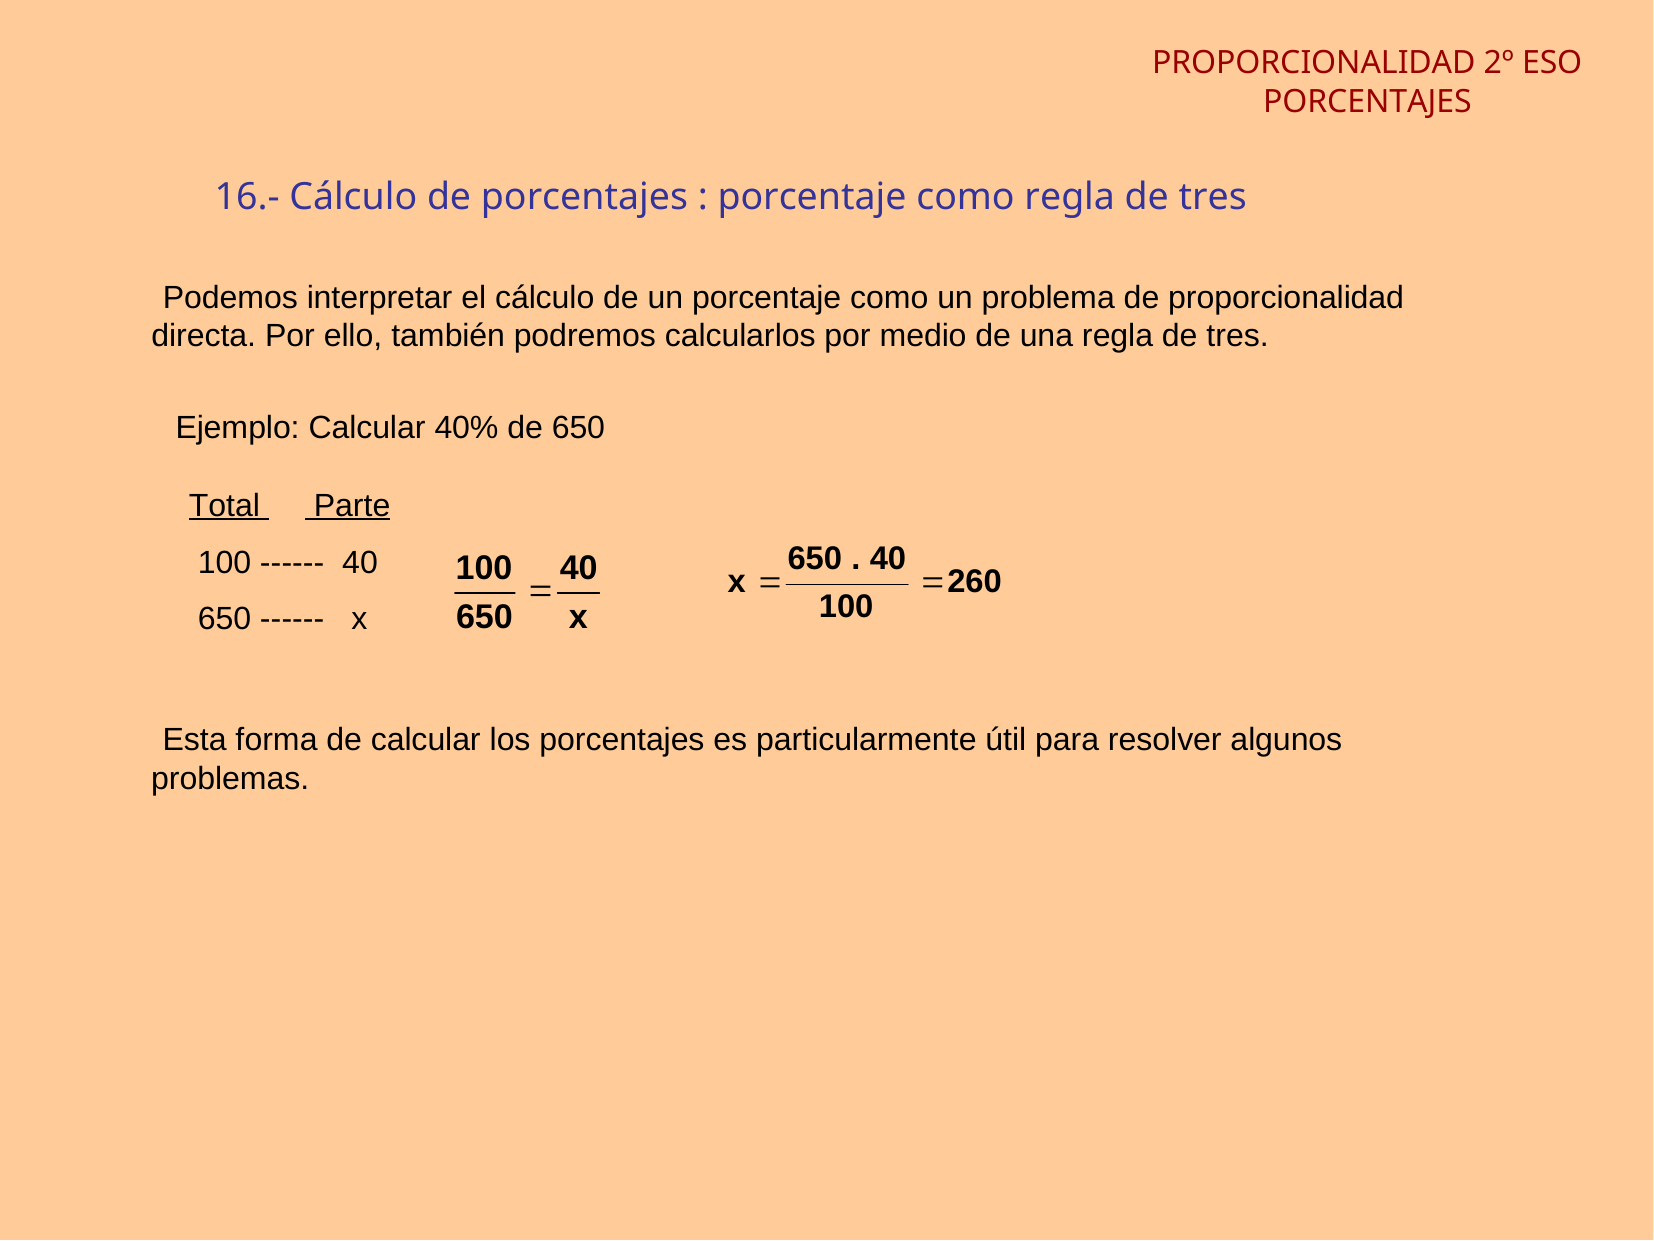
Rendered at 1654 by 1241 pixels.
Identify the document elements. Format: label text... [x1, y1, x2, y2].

text_box Esta forma de calcular los porcentajes es particularmente útil para resolver algunos problemas. [136, 711, 1478, 804]
text_box Podemos interpretar el cálculo de un porcentaje como un problema de proporcionalidad directa. Por ello, también podremos calcularlos por medio de una regla de tres. [136, 268, 1530, 361]
chart [722, 537, 1010, 626]
chart [449, 547, 606, 636]
text_box 16.- Cálculo de porcentajes : porcentaje como regla de tres [199, 164, 1263, 225]
text_box Total Parte 100 ------ 40 650 ------ x [162, 476, 450, 644]
text_box PROPORCIONALIDAD 2º ESO PORCENTAJES [1137, 34, 1598, 127]
text_box Ejemplo: Calcular 40% de 650 [149, 398, 1543, 453]
